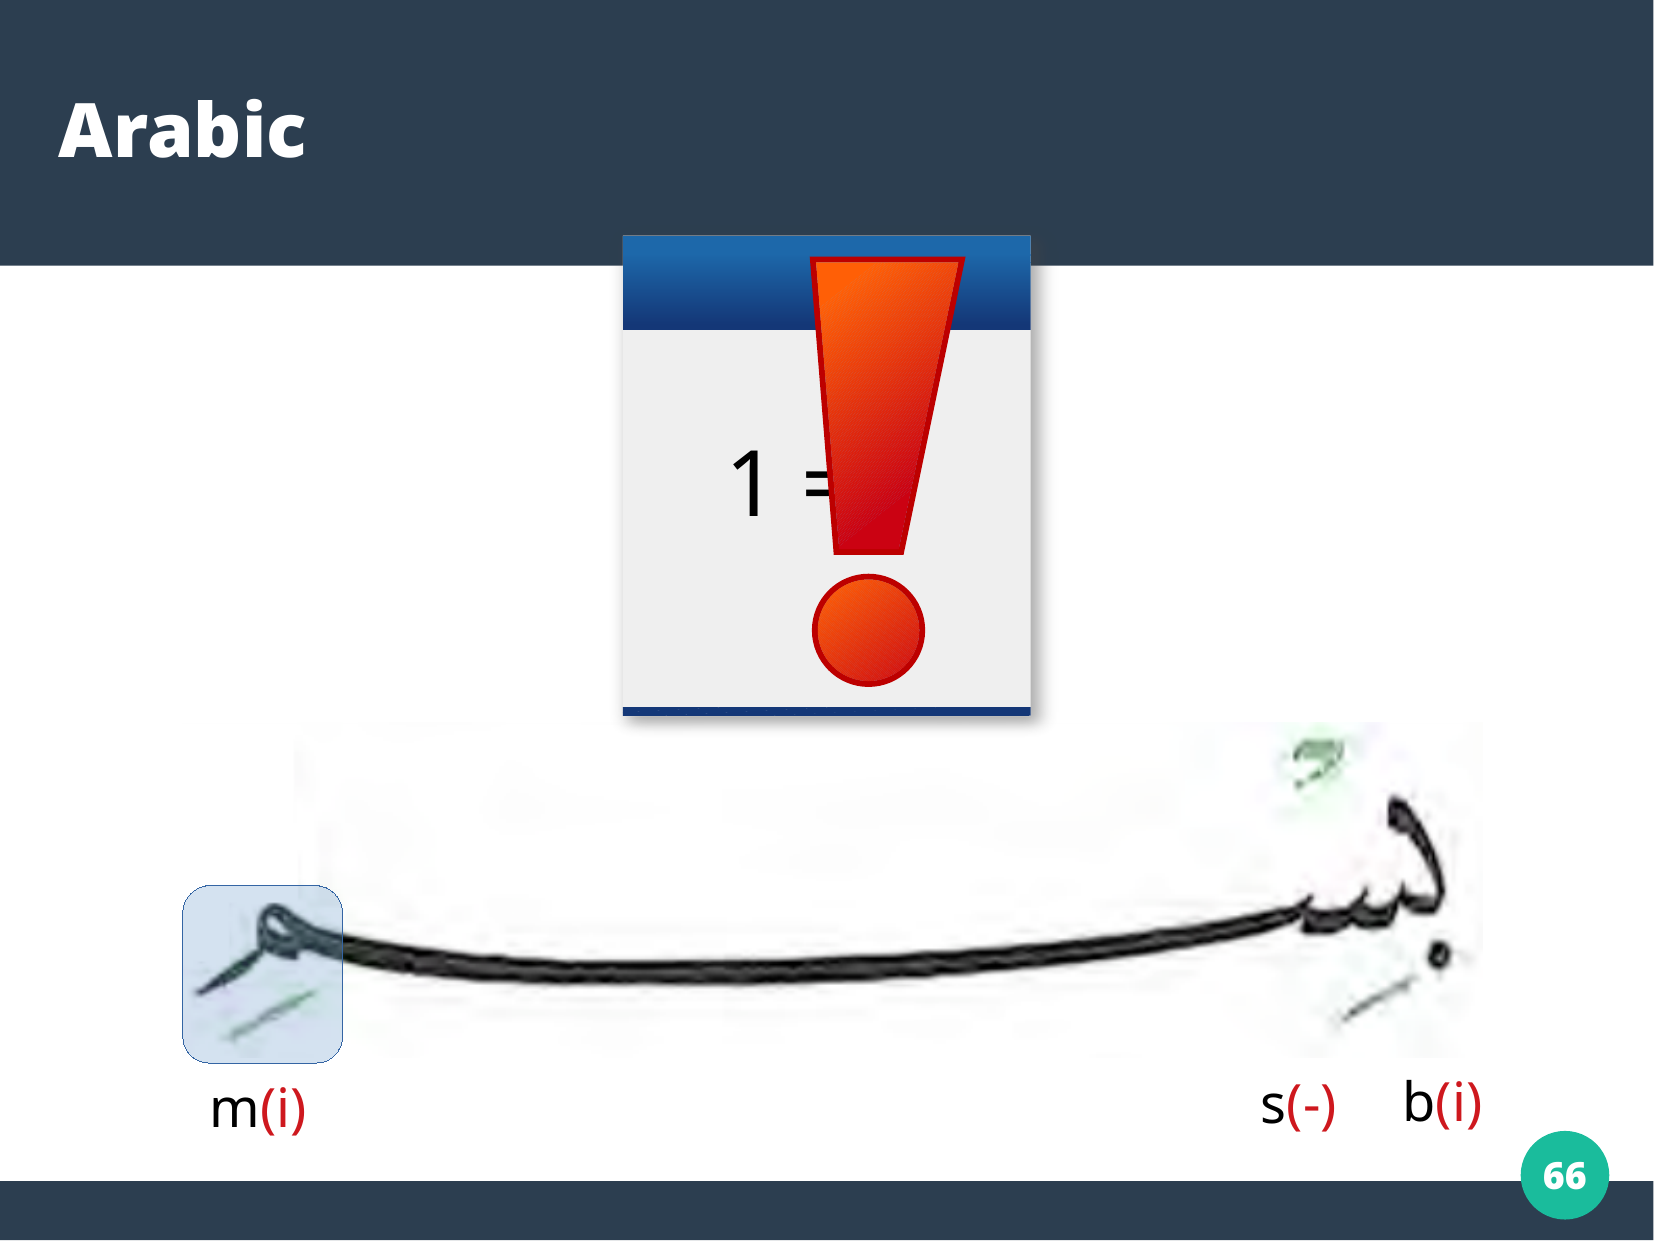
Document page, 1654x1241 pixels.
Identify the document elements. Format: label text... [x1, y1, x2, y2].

text_box s(-) [1246, 1057, 1388, 1146]
picture [182, 159, 1483, 1058]
text_box b(i) [1387, 1056, 1518, 1146]
title Arabic [59, 49, 1595, 207]
text_box [182, 885, 343, 1064]
text_box m(i) [194, 1061, 343, 1146]
picture [182, 1039, 192, 1058]
